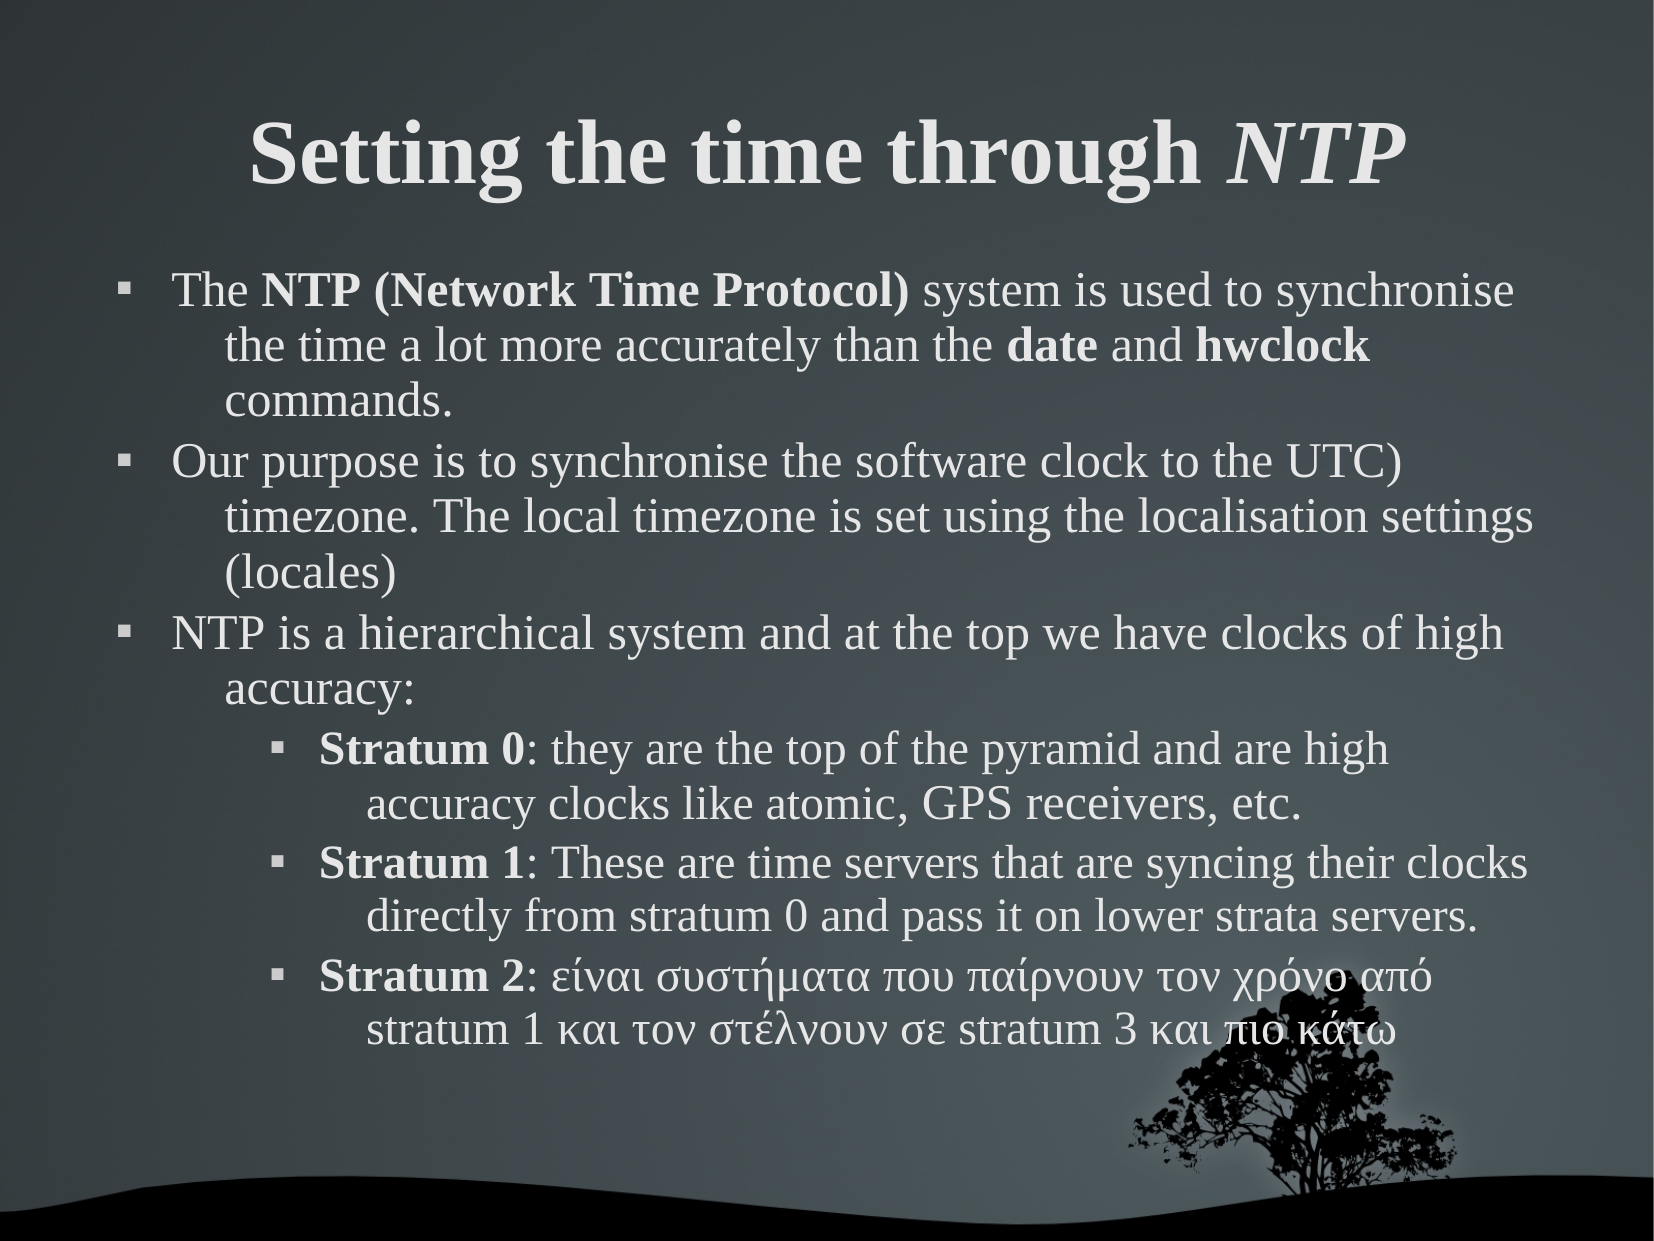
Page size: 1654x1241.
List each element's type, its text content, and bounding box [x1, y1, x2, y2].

list The NTP (Network Time Protocol) system is used to synchronise the time a lot more accurately than the date and hwclock commands. Our purpose is to synchronise the software clock to the UTC) timezone. The local timezone is set using the localisation settings (locales) NTP is a hierarchical system and at the top we have clocks of high accuracy: Stratum 0: they are the top of the pyramid and are high accuracy clocks like atomic, GPS receivers, etc. Stratum 1: These are time servers that are syncing their clocks directly from stratum 0 and pass it on lower strata servers. Stratum 2: είναι συστήματα που παίρνουν τον χρόνο από stratum 1 και τον στέλνουν σε stratum 3 και πιο κάτω [82, 261, 1571, 1208]
title Setting the time through NTP [82, 33, 1571, 261]
picture [0, 0, 1654, 1241]
